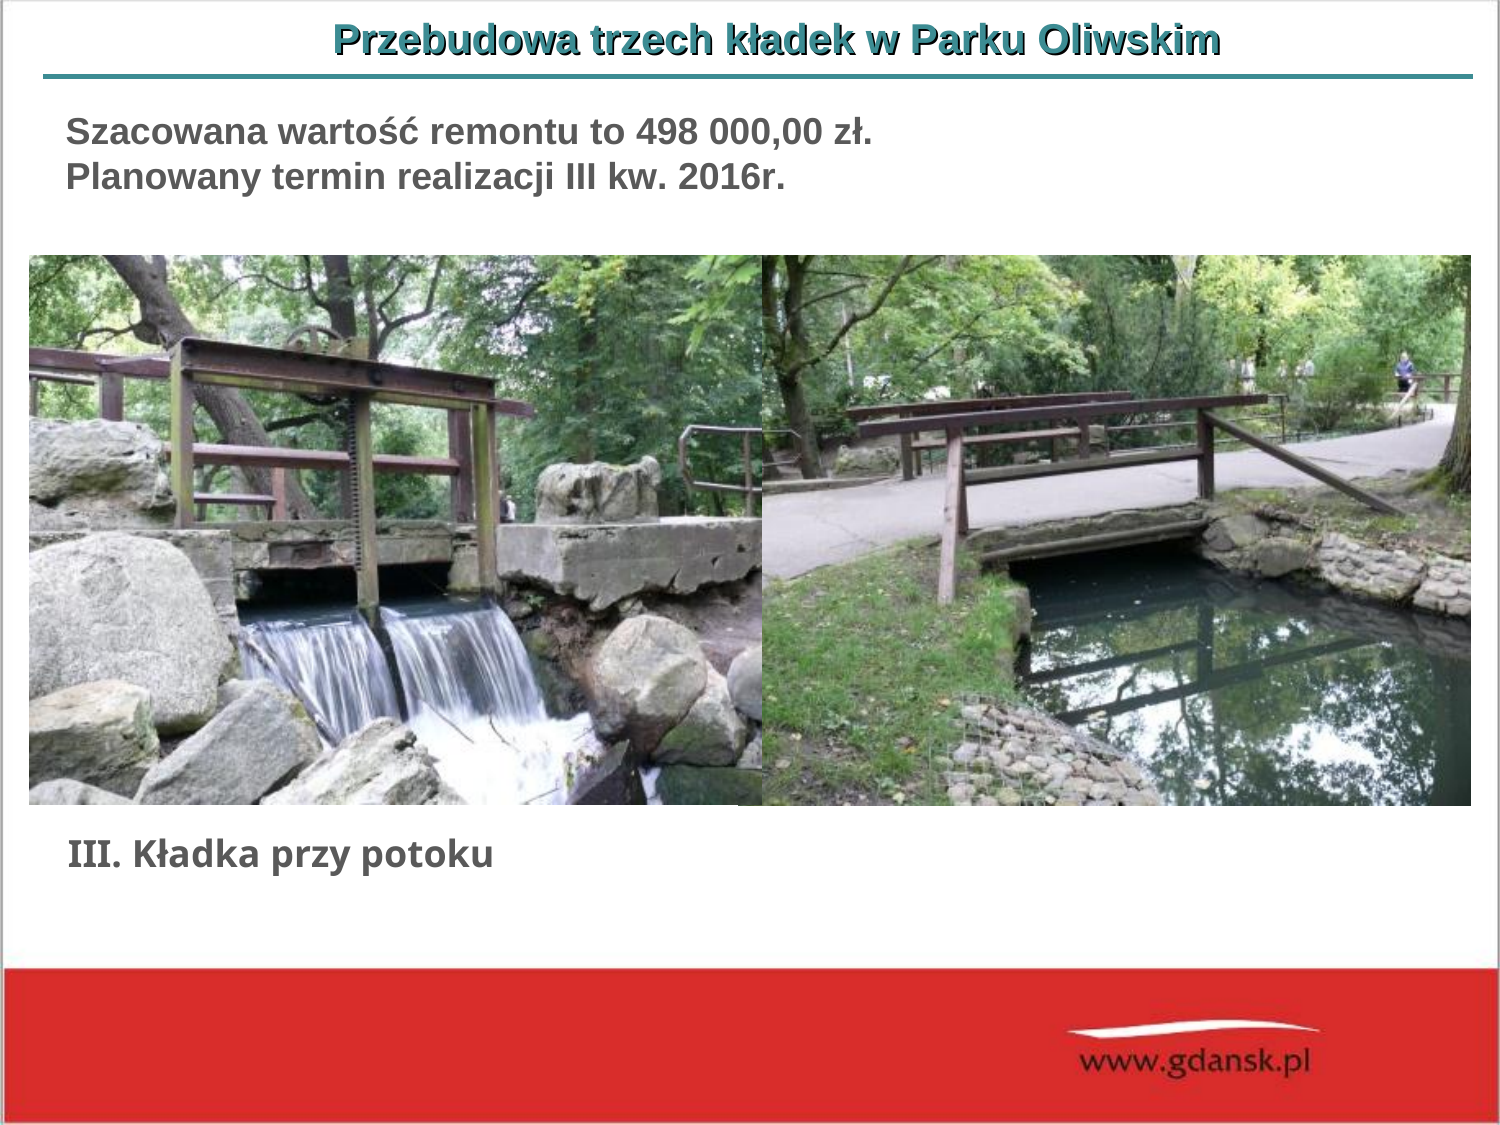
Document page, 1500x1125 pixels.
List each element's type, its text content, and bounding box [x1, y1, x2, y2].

text_box Przebudowa trzech kładek w Parku Oliwskim [53, 14, 1500, 70]
text_box III. Kładka przy potoku [53, 822, 1022, 883]
text_box Szacowana wartość remontu to 498 000,00 zł. Planowany termin realizacji III kw. 2016r. [50, 99, 1476, 205]
picture [0, 0, 1500, 1125]
